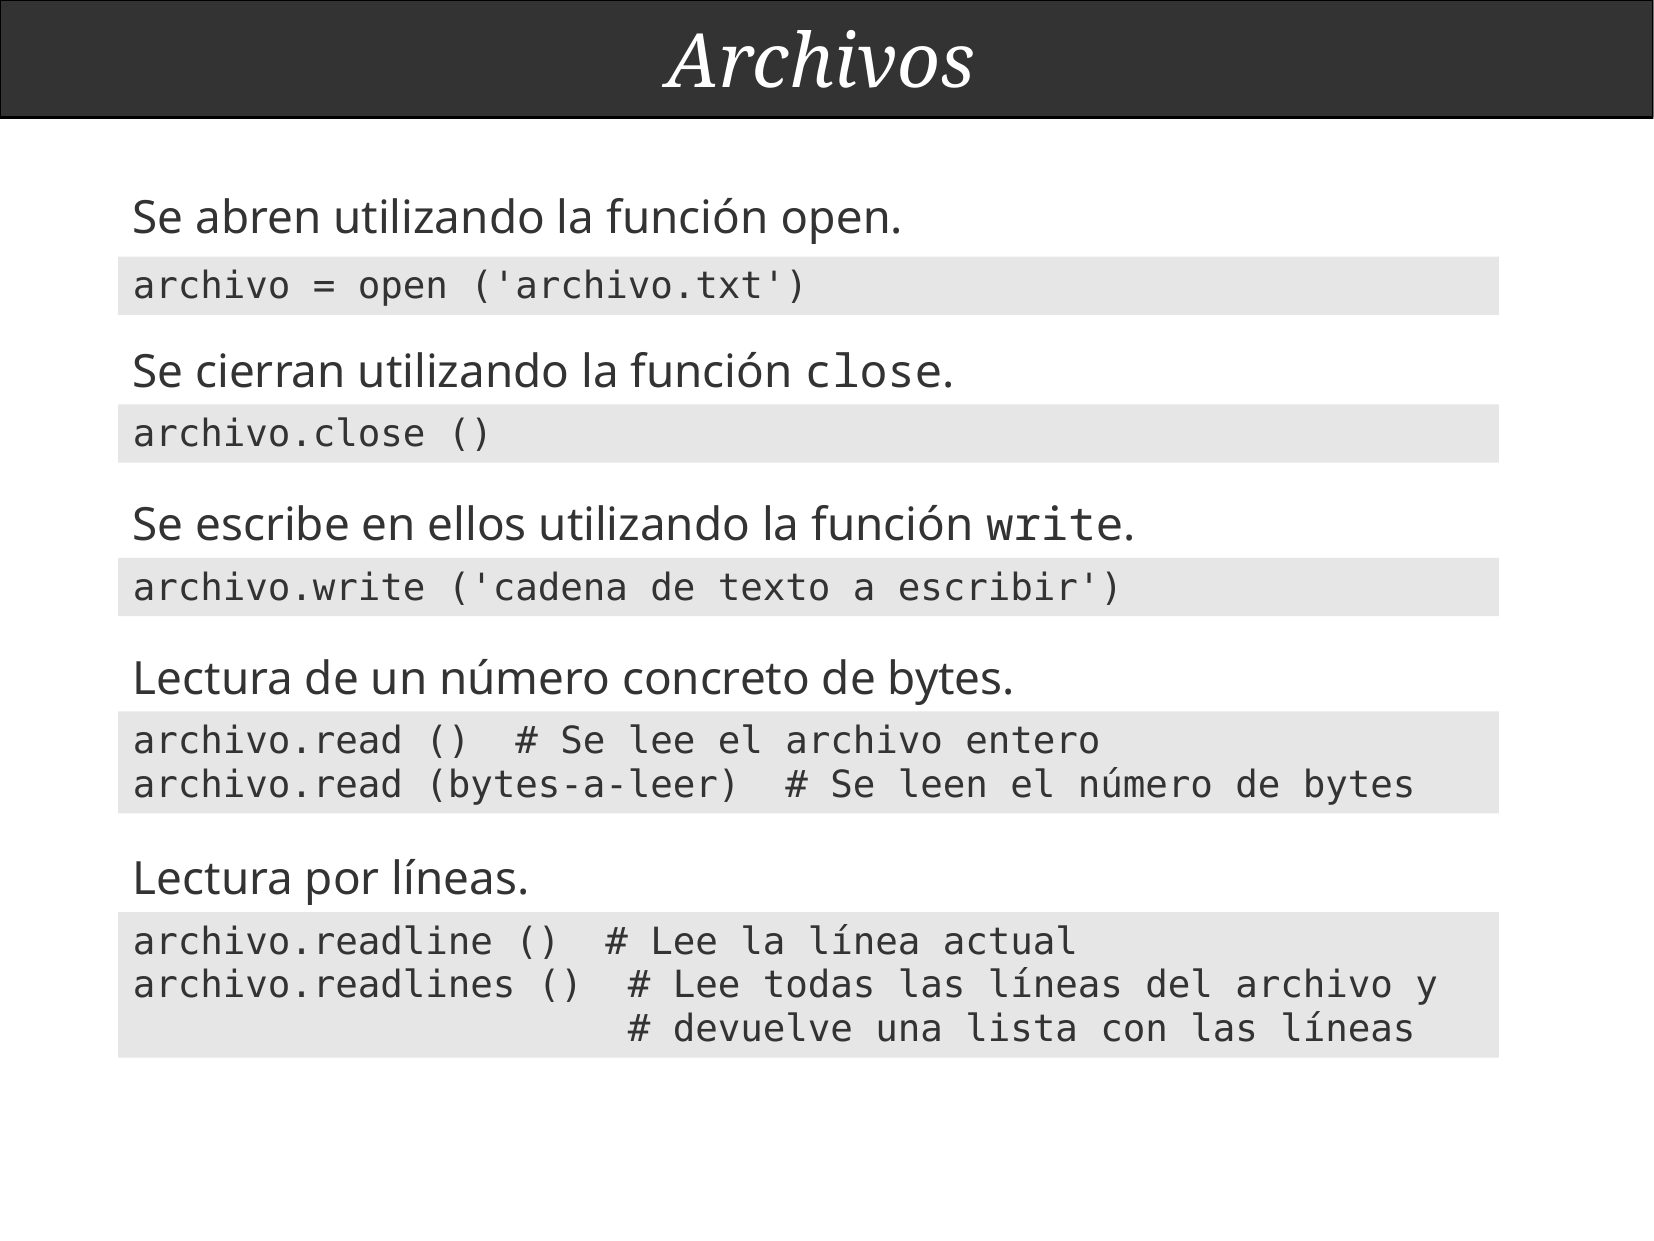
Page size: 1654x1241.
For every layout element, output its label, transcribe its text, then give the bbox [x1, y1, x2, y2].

text_box Lectura por líneas. [118, 838, 1506, 907]
text_box archivo = open ('archivo.txt') [118, 256, 1499, 315]
text_box archivo.read () # Se lee el archivo entero archivo.read (bytes-a-leer) # Se leen el número de bytes [118, 711, 1499, 814]
text_box archivo.close () [118, 404, 1499, 463]
text_box Se escribe en ellos utilizando la función write. [118, 484, 1506, 553]
text_box archivo.readline () # Lee la línea actual archivo.readlines () # Lee todas las líneas del archivo y # devuelve una lista con las líneas [118, 912, 1499, 1058]
text_box Archivos [0, 0, 1654, 101]
text_box Se cierran utilizando la función close. [118, 330, 1506, 399]
text_box Se abren utilizando la función open. [118, 177, 1506, 246]
text_box Lectura de un número concreto de bytes. [118, 637, 1506, 707]
text_box archivo.write ('cadena de texto a escribir') [118, 557, 1499, 617]
